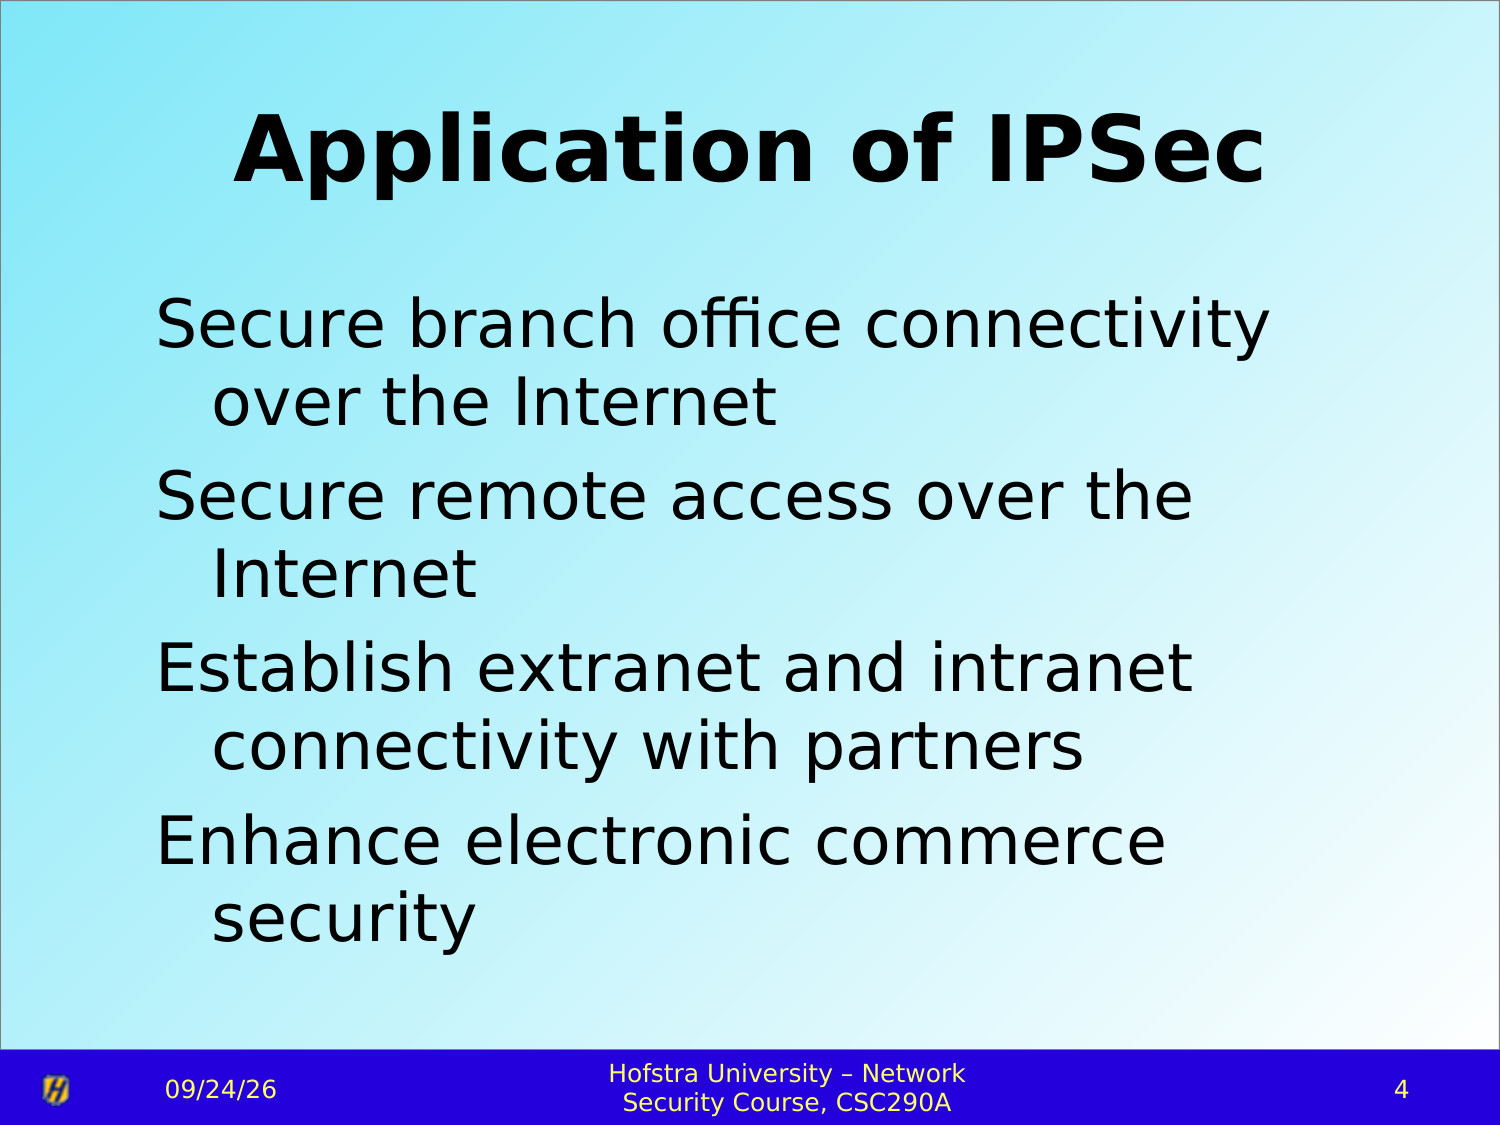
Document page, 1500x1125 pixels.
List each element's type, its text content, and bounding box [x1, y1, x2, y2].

picture [37, 1072, 76, 1110]
title Application of IPSec [112, 85, 1391, 212]
list Secure branch office connectivity over the Internet Secure remote access over the Internet Establish extranet and intranet connectivity with partners Enhance electronic commerce security [140, 277, 1416, 966]
